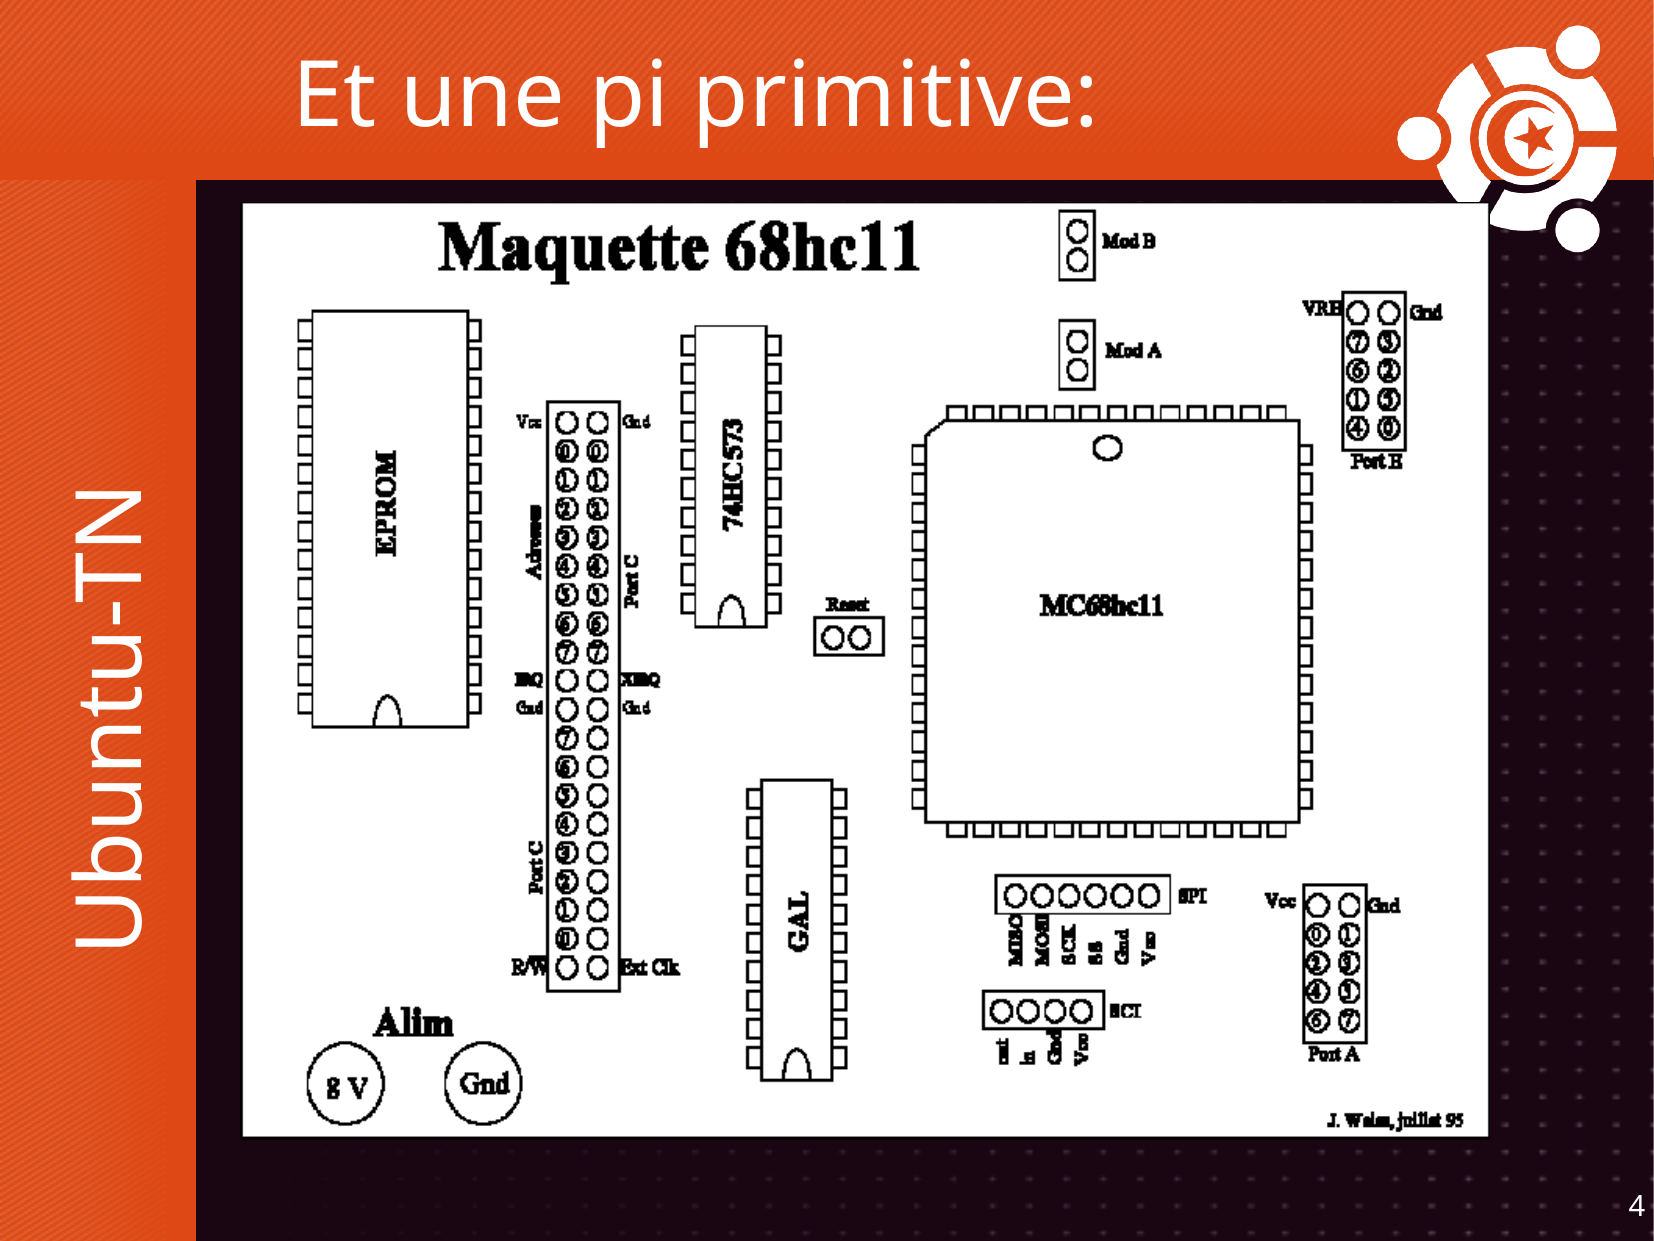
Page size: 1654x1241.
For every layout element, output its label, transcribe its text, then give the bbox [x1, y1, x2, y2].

picture [0, 0, 1654, 1241]
title Et une pi primitive: [0, 2, 1394, 181]
title Ubuntu-TN [17, 210, 196, 1229]
